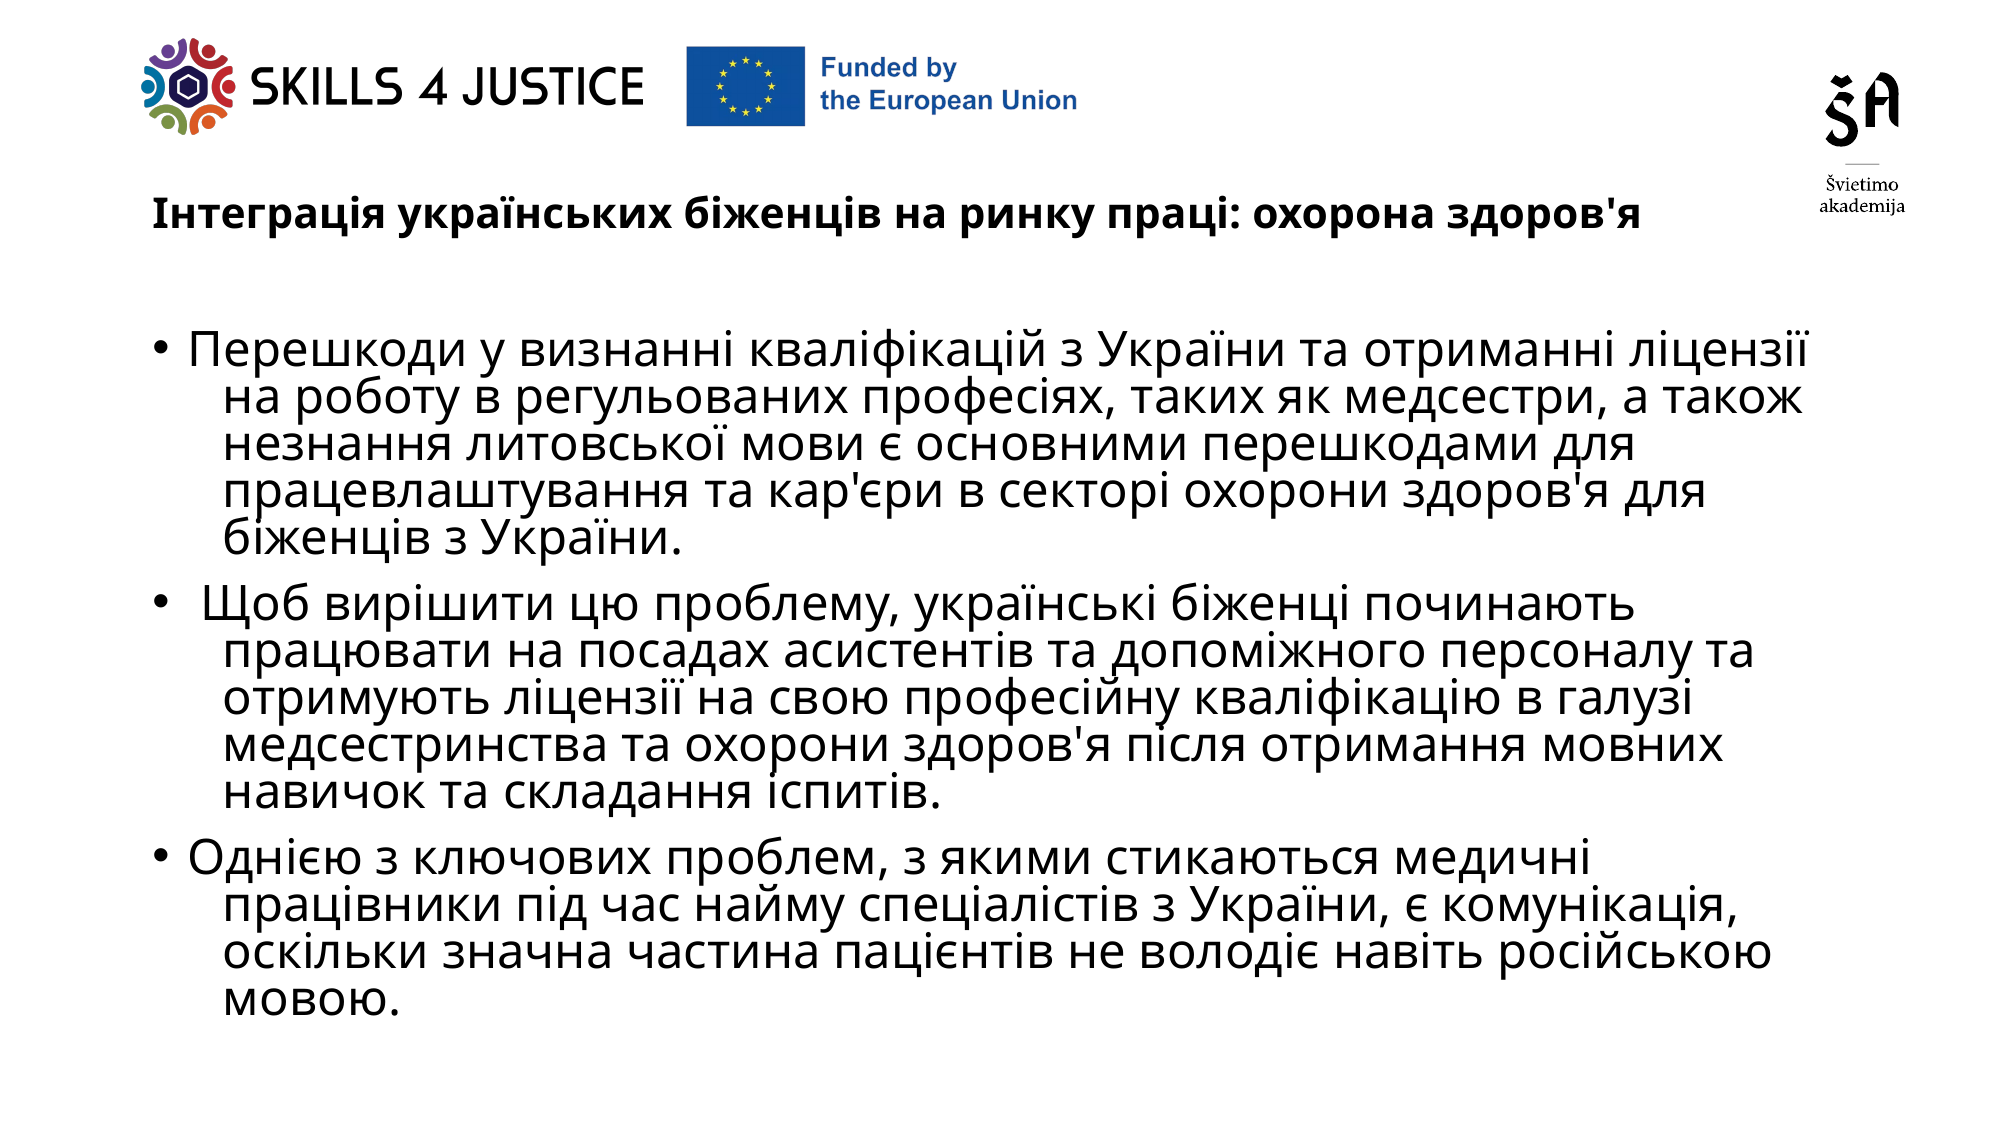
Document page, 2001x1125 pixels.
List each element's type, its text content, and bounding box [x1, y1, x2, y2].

list Перешкоди у визнанні кваліфікацій з України та отриманні ліцензії на роботу в регульованих професіях, таких як медсестри, а також незнання литовської мови є основними перешкодами для працевлаштування та кар'єри в секторі охорони здоров'я для біженців з України. Щоб вирішити цю проблему, українські біженці починають працювати на посадах асистентів та допоміжного персоналу та отримують ліцензії на свою професійну кваліфікацію в галузі медсестринства та охорони здоров'я після отримання мовних навичок та складання іспитів. Однією з ключових проблем, з якими стикаються медичні працівники під час найму спеціалістів з України, є комунікація, оскільки значна частина пацієнтів не володіє навіть російською мовою. [137, 321, 1863, 1033]
title Інтеграція українських біженців на ринку праці: охорона здоров'я [137, 200, 1679, 307]
